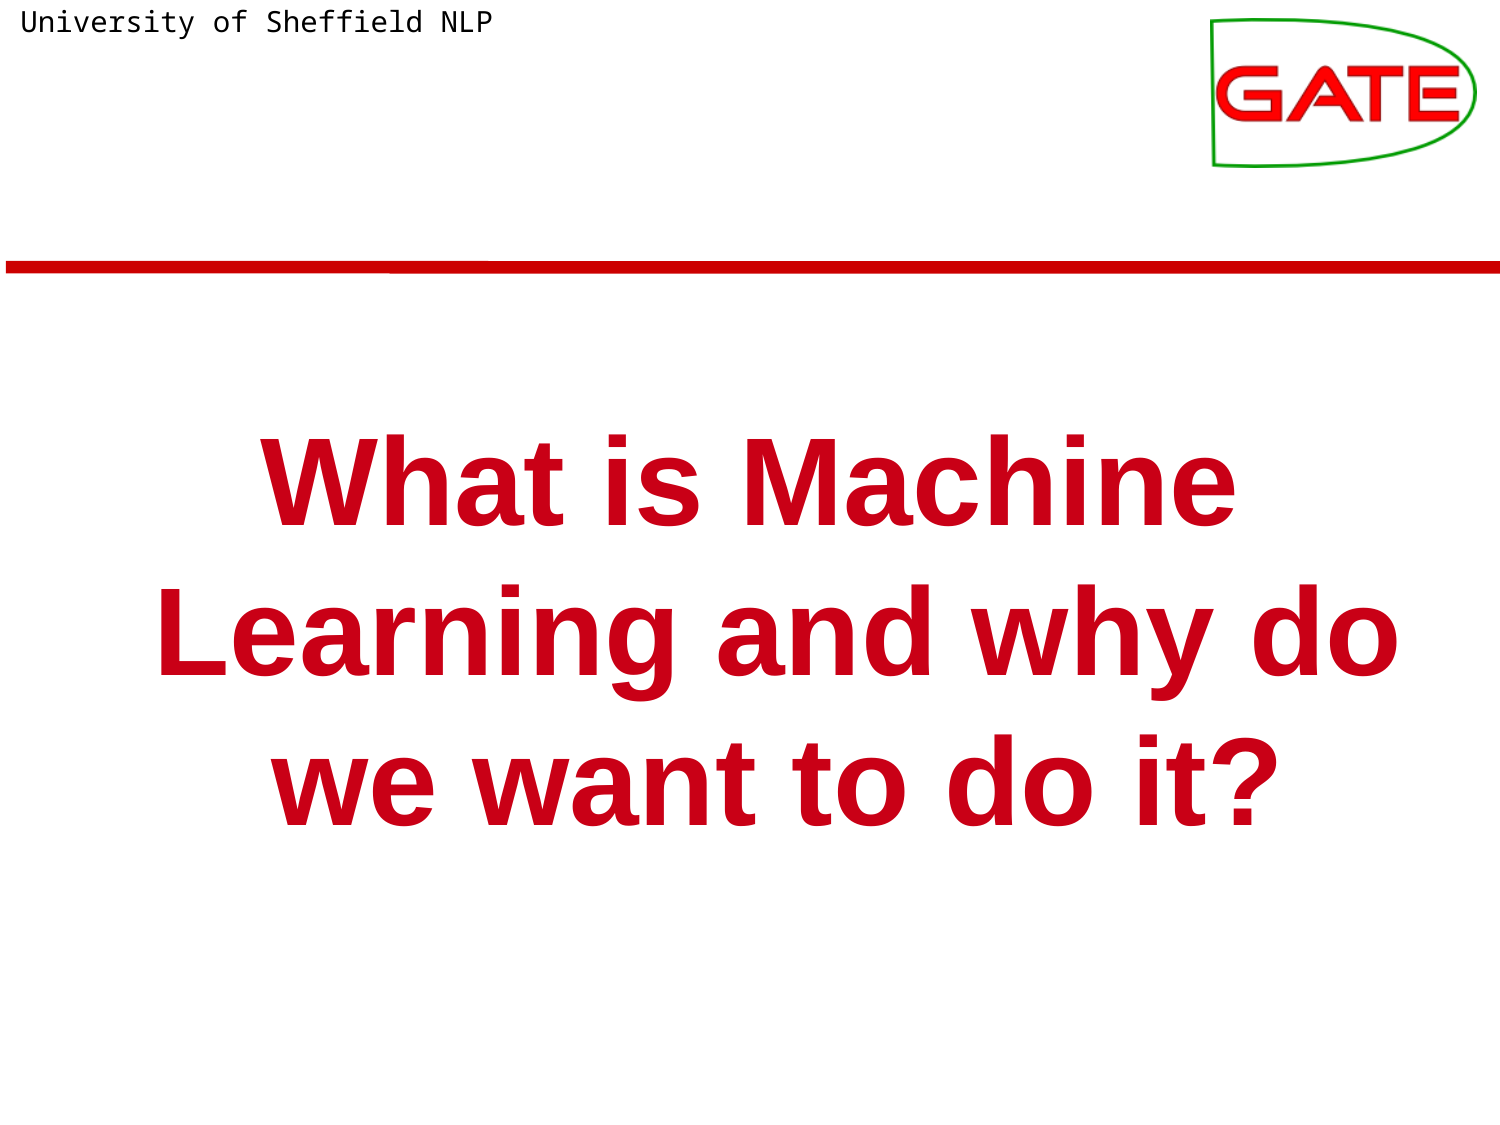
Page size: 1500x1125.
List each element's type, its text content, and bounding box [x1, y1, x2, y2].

picture [1210, 18, 1477, 168]
subtitle What is Machine Learning and why do we want to do it? [0, 250, 1500, 1002]
